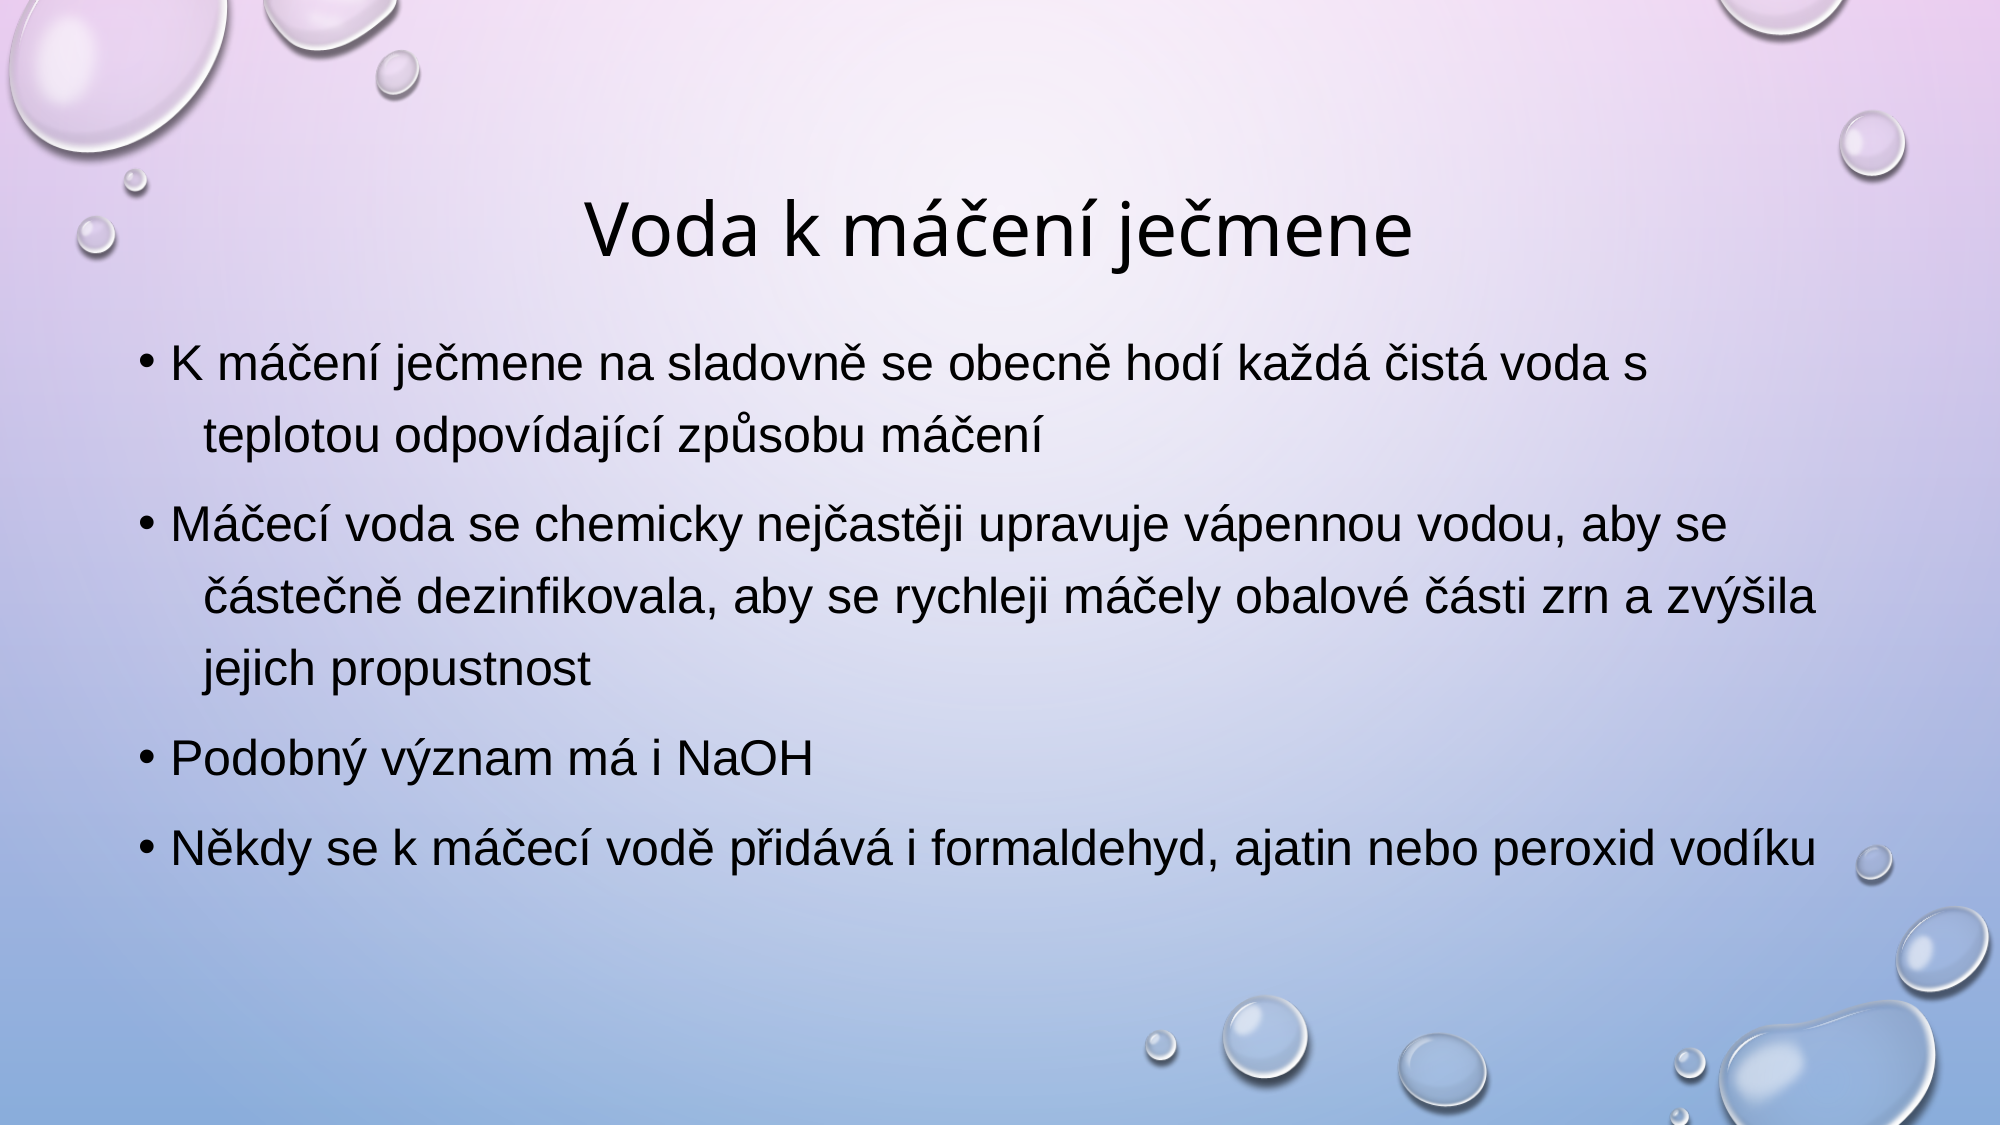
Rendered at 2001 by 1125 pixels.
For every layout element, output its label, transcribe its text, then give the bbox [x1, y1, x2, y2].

list K máčení ječmene na sladovně se obecně hodí každá čistá voda s teplotou odpovídající způsobu máčení Máčecí voda se chemicky nejčastěji upravuje vápennou vodou, aby se částečně dezinfikovala, aby se rychleji máčely obalové části zrn a zvýšila jejich propustnost Podobný význam má i NaOH Někdy se k máčecí vodě přidává i formaldehyd, ajatin nebo peroxid vodíku [123, 310, 1850, 950]
title Voda k máčení ječmene [149, 101, 1851, 364]
